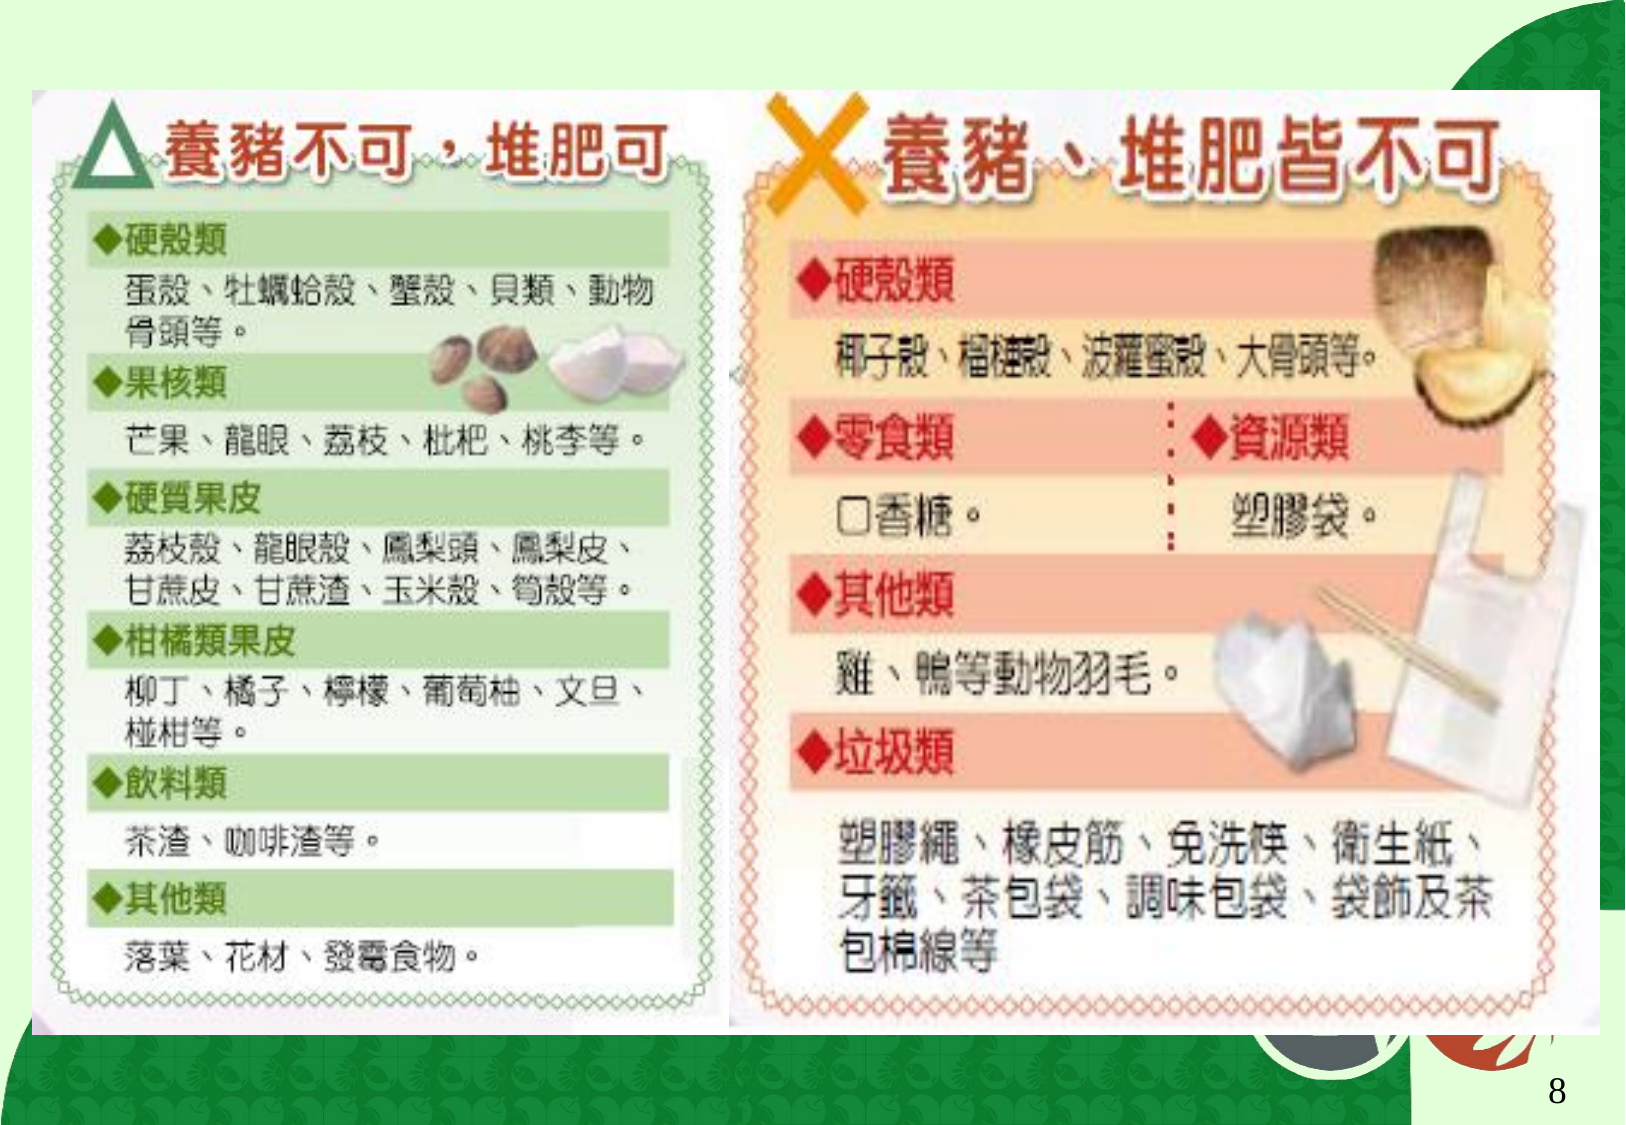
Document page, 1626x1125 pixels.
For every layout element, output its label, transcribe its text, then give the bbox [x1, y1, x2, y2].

text_box 8 [1533, 1058, 1625, 1119]
picture [32, 90, 1600, 1035]
